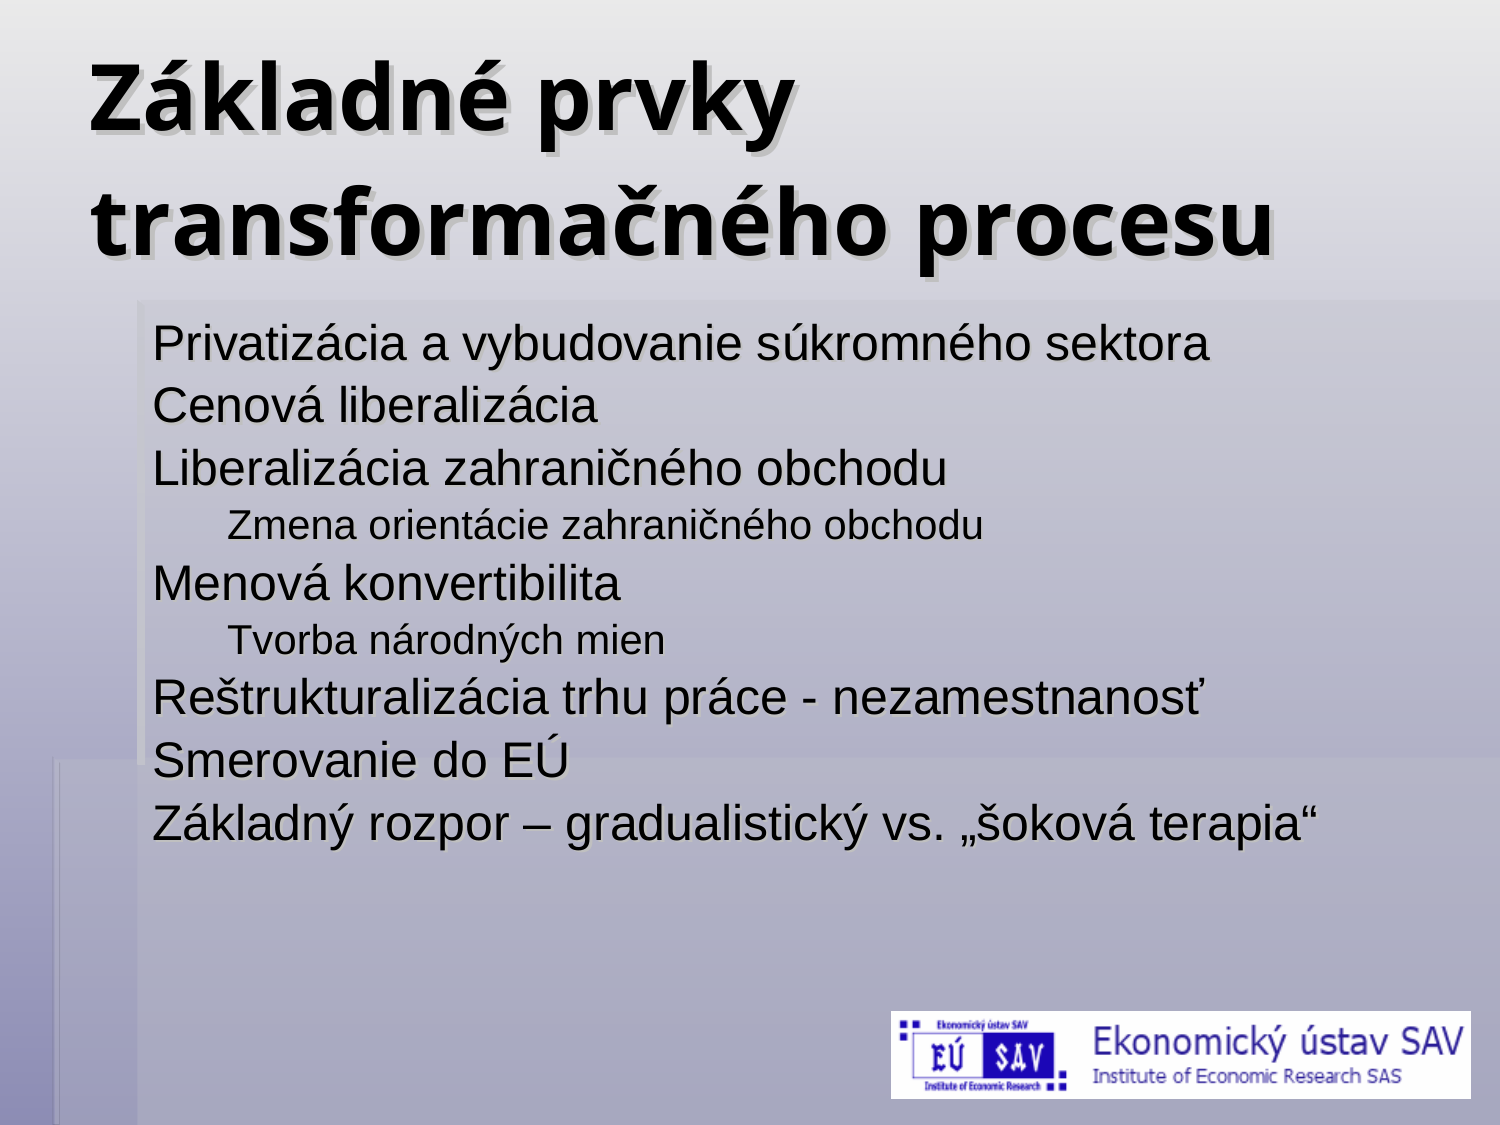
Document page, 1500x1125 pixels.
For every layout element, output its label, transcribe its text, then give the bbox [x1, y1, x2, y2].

list Privatizácia a vybudovanie súkromného sektora Cenová liberalizácia Liberalizácia zahraničného obchodu Zmena orientácie zahraničného obchodu Menová konvertibilita Tvorba národných mien Reštrukturalizácia trhu práce - nezamestnanosť Smerovanie do EÚ Základný rozpor – gradualistický vs. „šoková terapia“ [137, 312, 1451, 1000]
title Základné prvky transformačného procesu [75, 0, 1451, 331]
picture [891, 1011, 1471, 1099]
